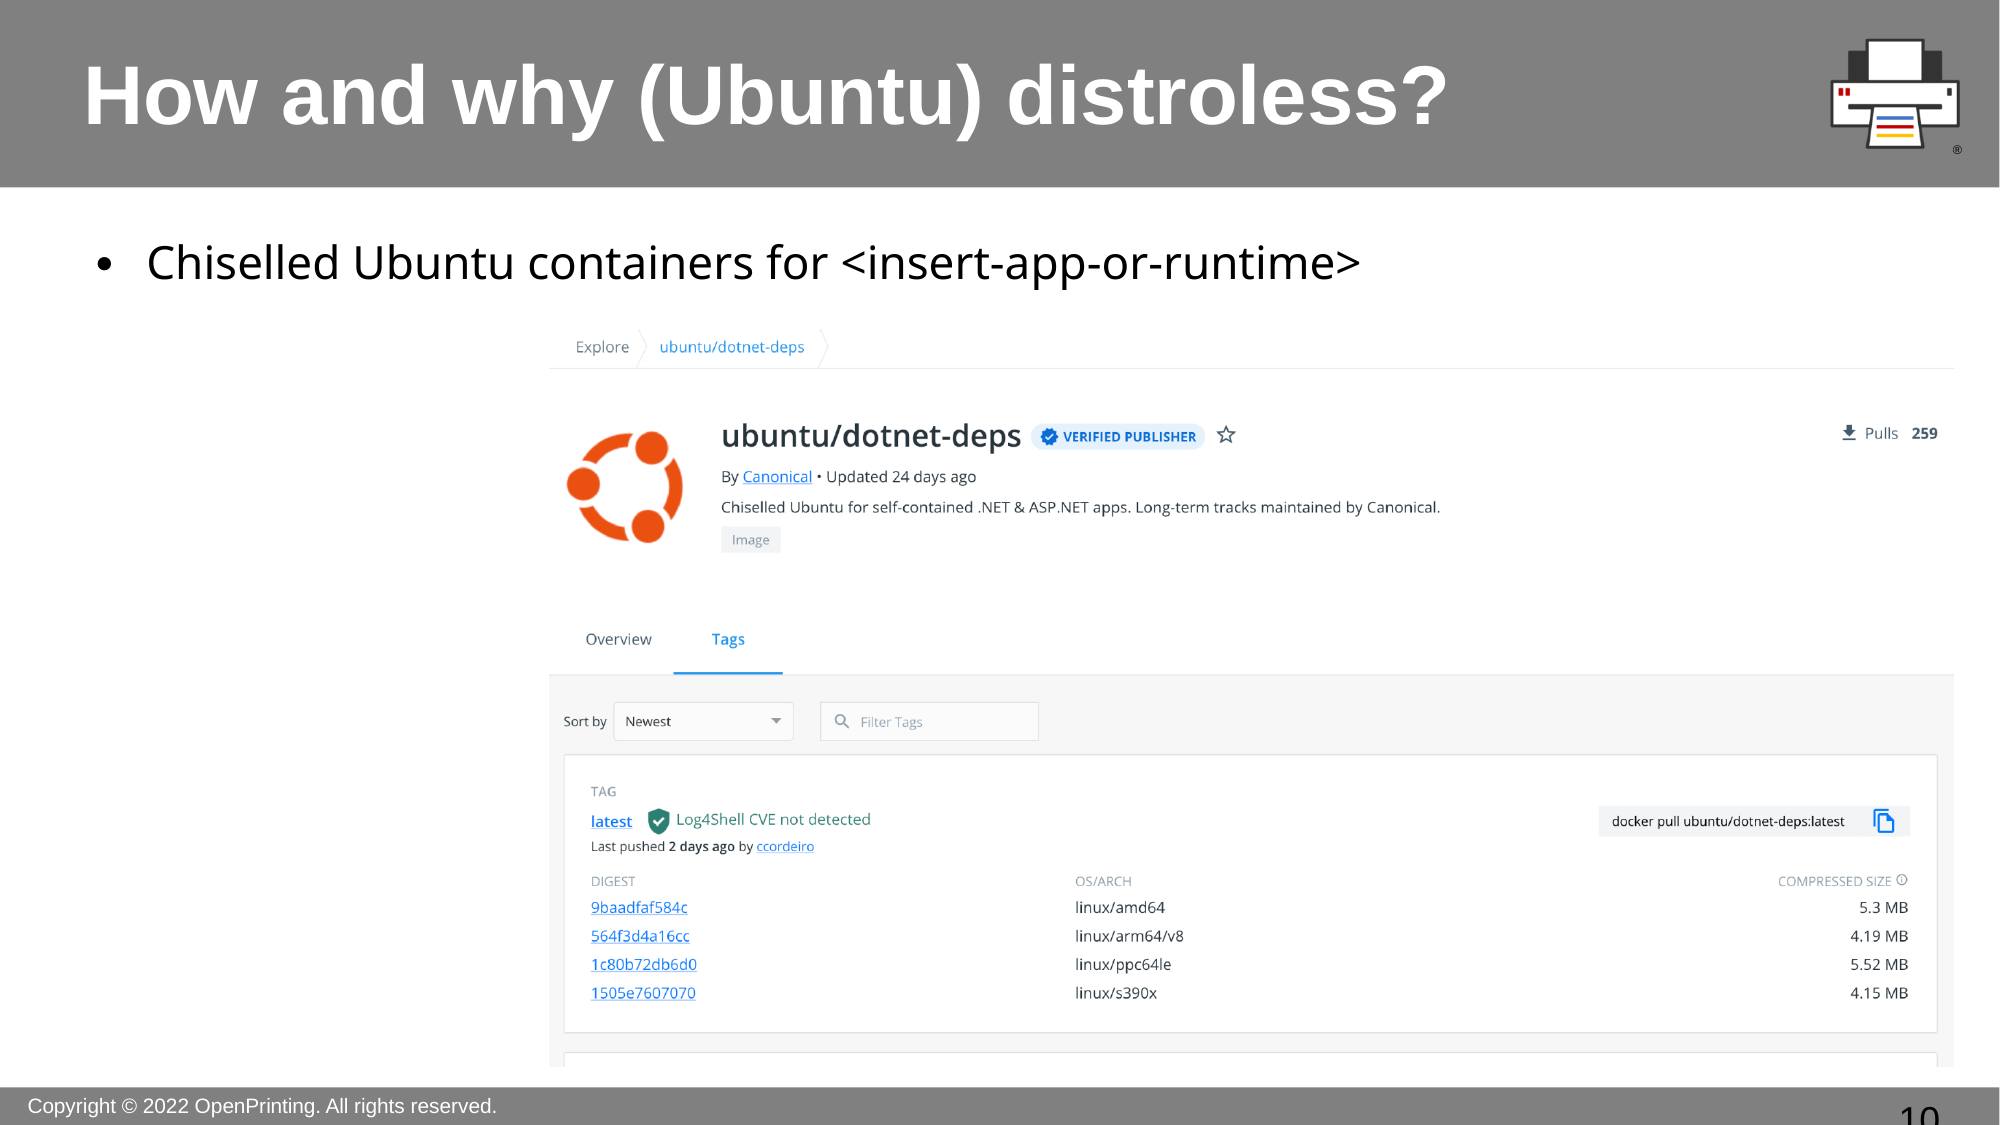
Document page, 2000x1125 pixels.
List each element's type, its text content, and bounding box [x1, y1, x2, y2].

picture [549, 329, 1954, 1067]
text_box Chiselled Ubuntu containers for <insert-app-or-runtime> [74, 224, 1935, 1067]
text_box How and why (Ubuntu) distroless? [74, 7, 1785, 174]
picture [1825, 33, 1965, 154]
